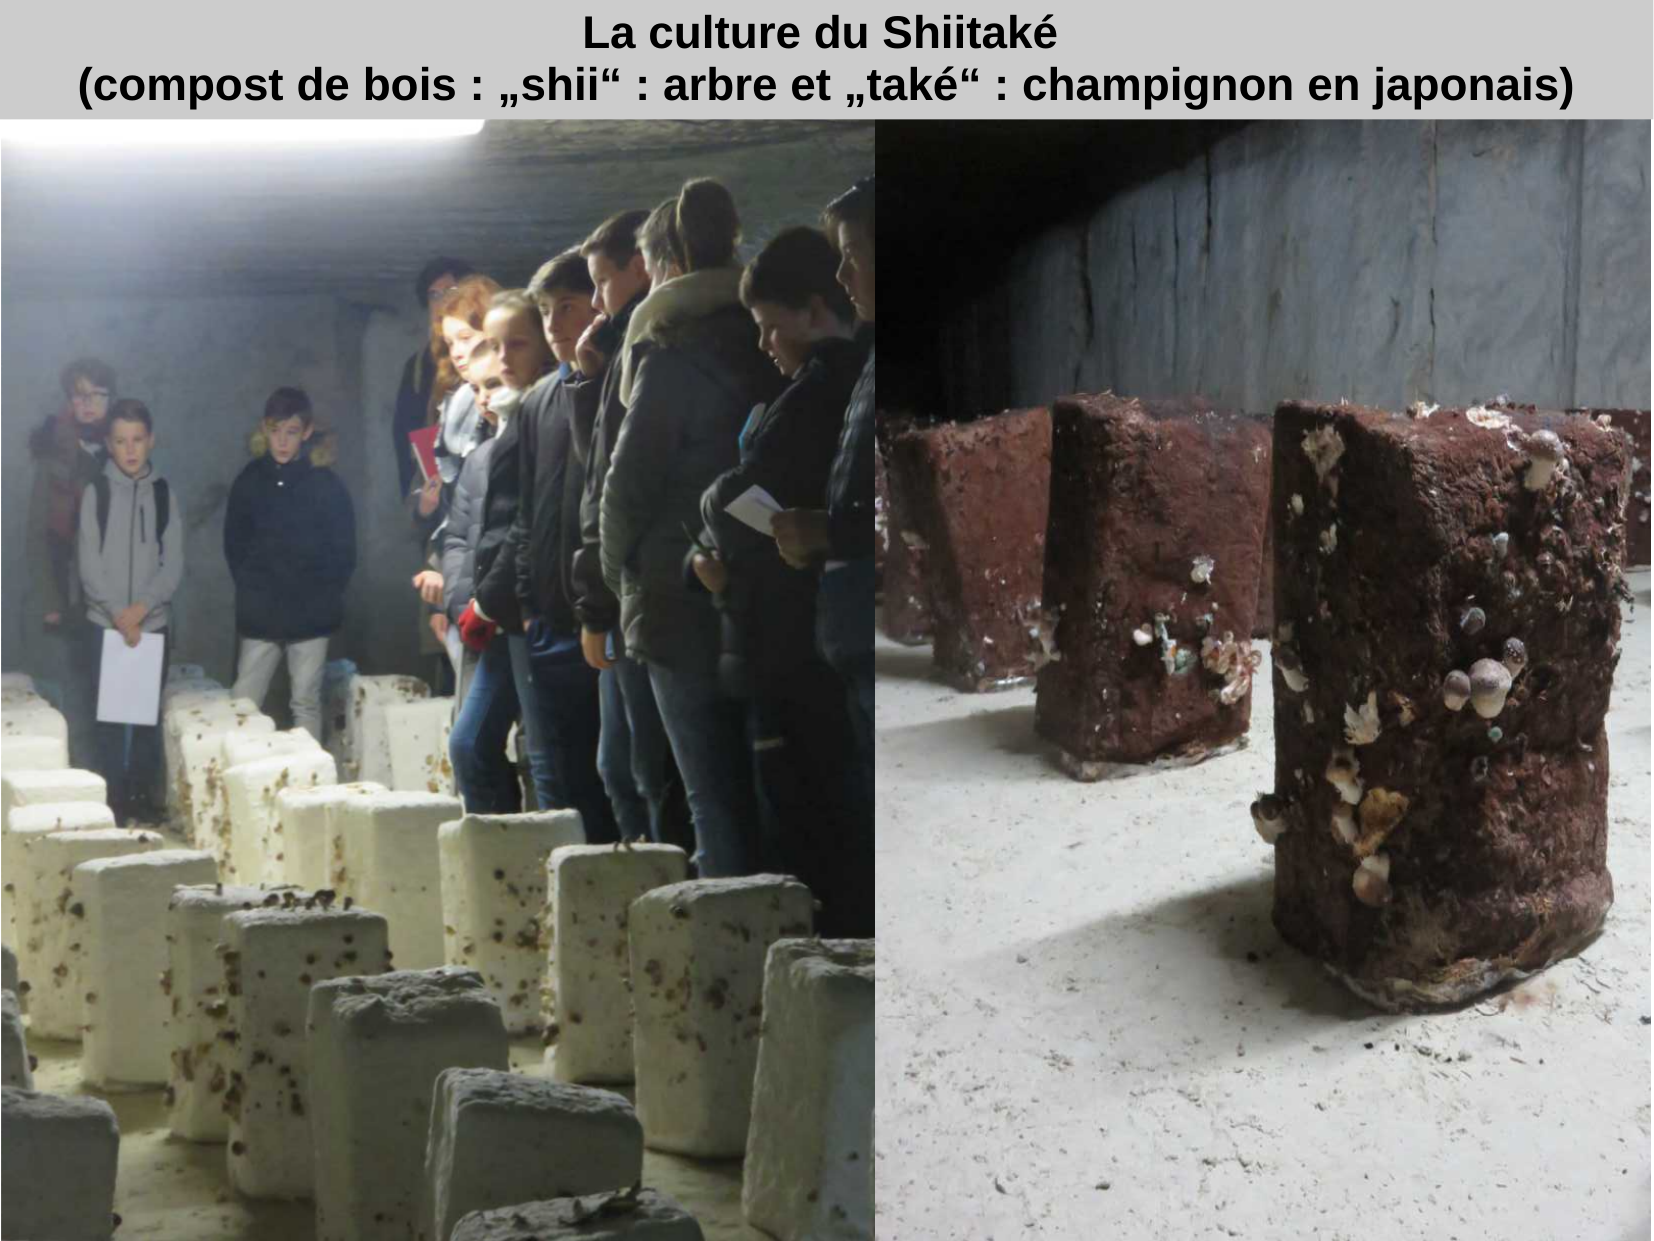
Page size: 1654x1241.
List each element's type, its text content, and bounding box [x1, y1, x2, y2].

text_box La culture du Shiitaké (compost de bois : „shii“ : arbre et „také“ : champignon en japonais) [0, 0, 1654, 120]
picture [0, 120, 1651, 1241]
